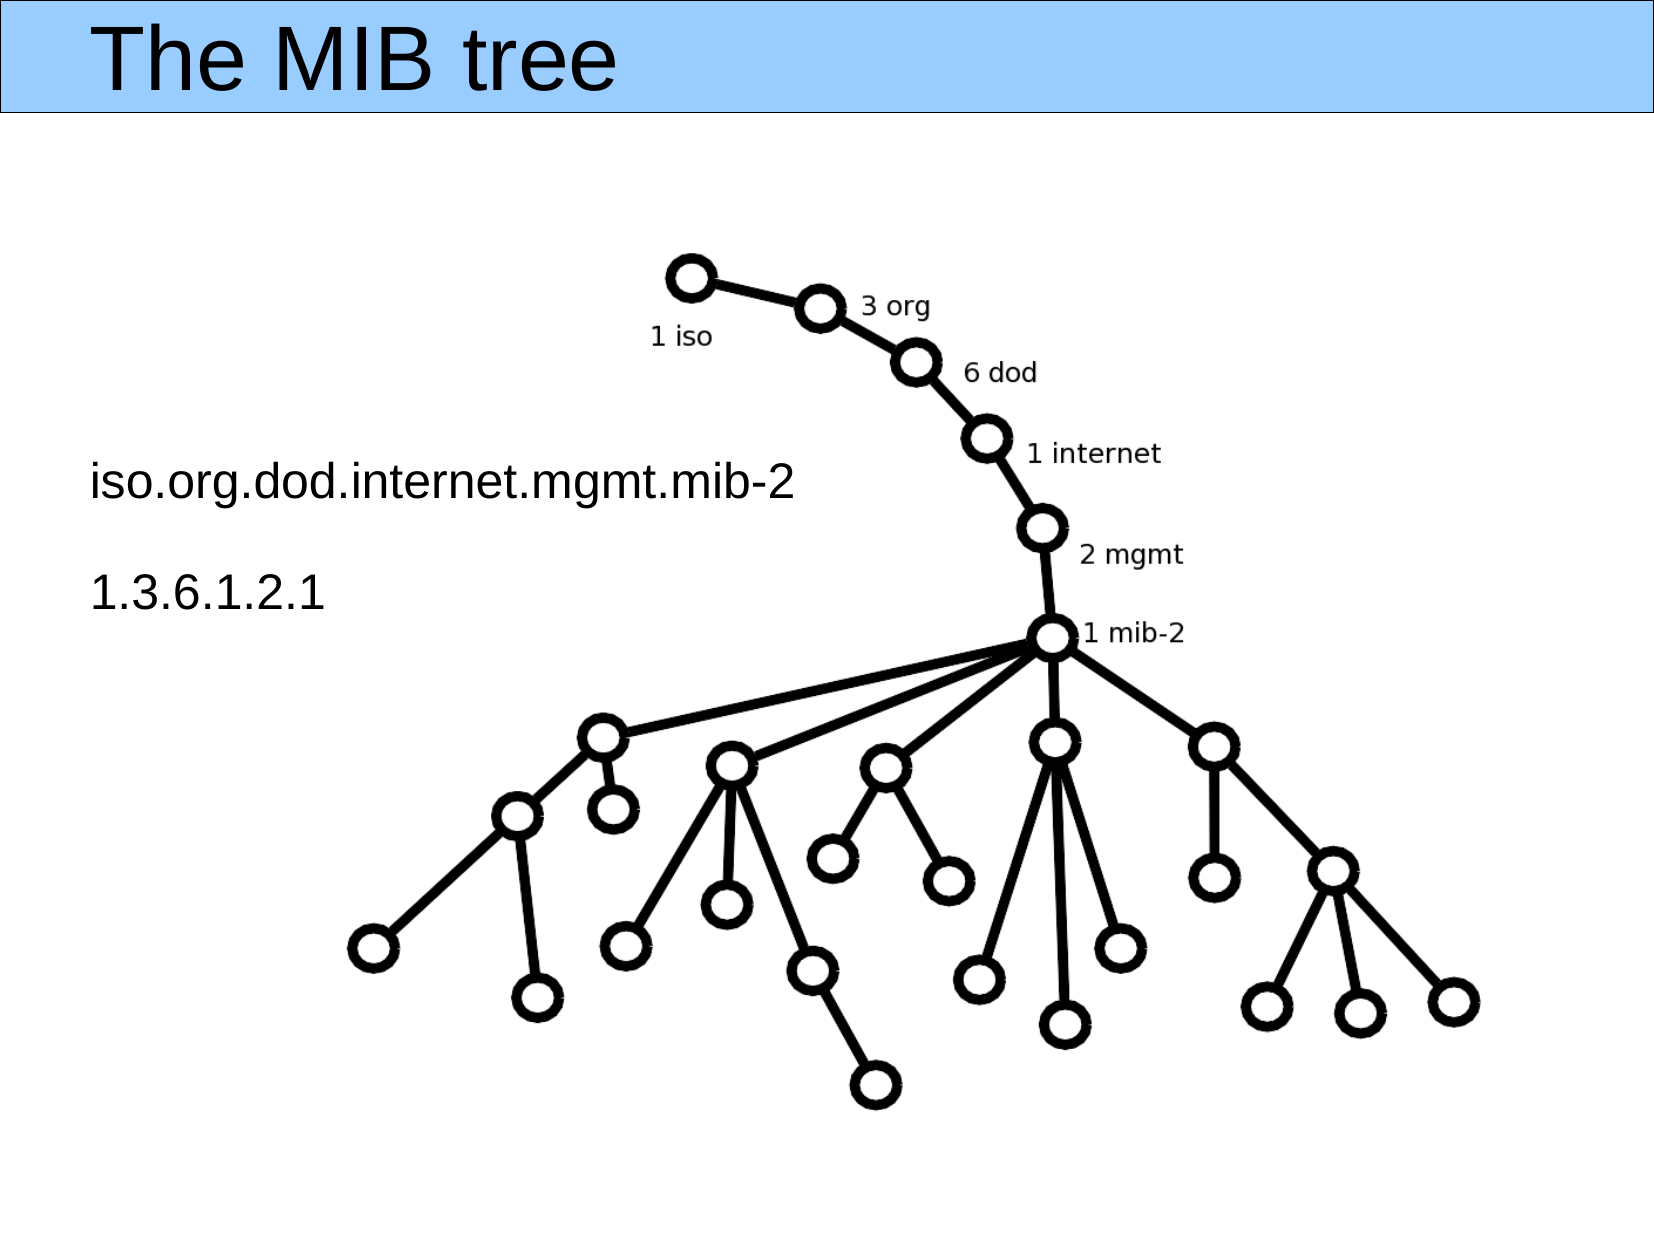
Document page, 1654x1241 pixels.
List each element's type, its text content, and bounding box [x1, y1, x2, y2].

text_box The MIB tree [75, 0, 1276, 129]
text_box [0, 0, 75, 113]
picture [300, 224, 1501, 1124]
text_box [1276, 0, 1654, 113]
text_box iso.org.dod.internet.mgmt.mib-2 1.3.6.1.2.1 [75, 445, 863, 647]
